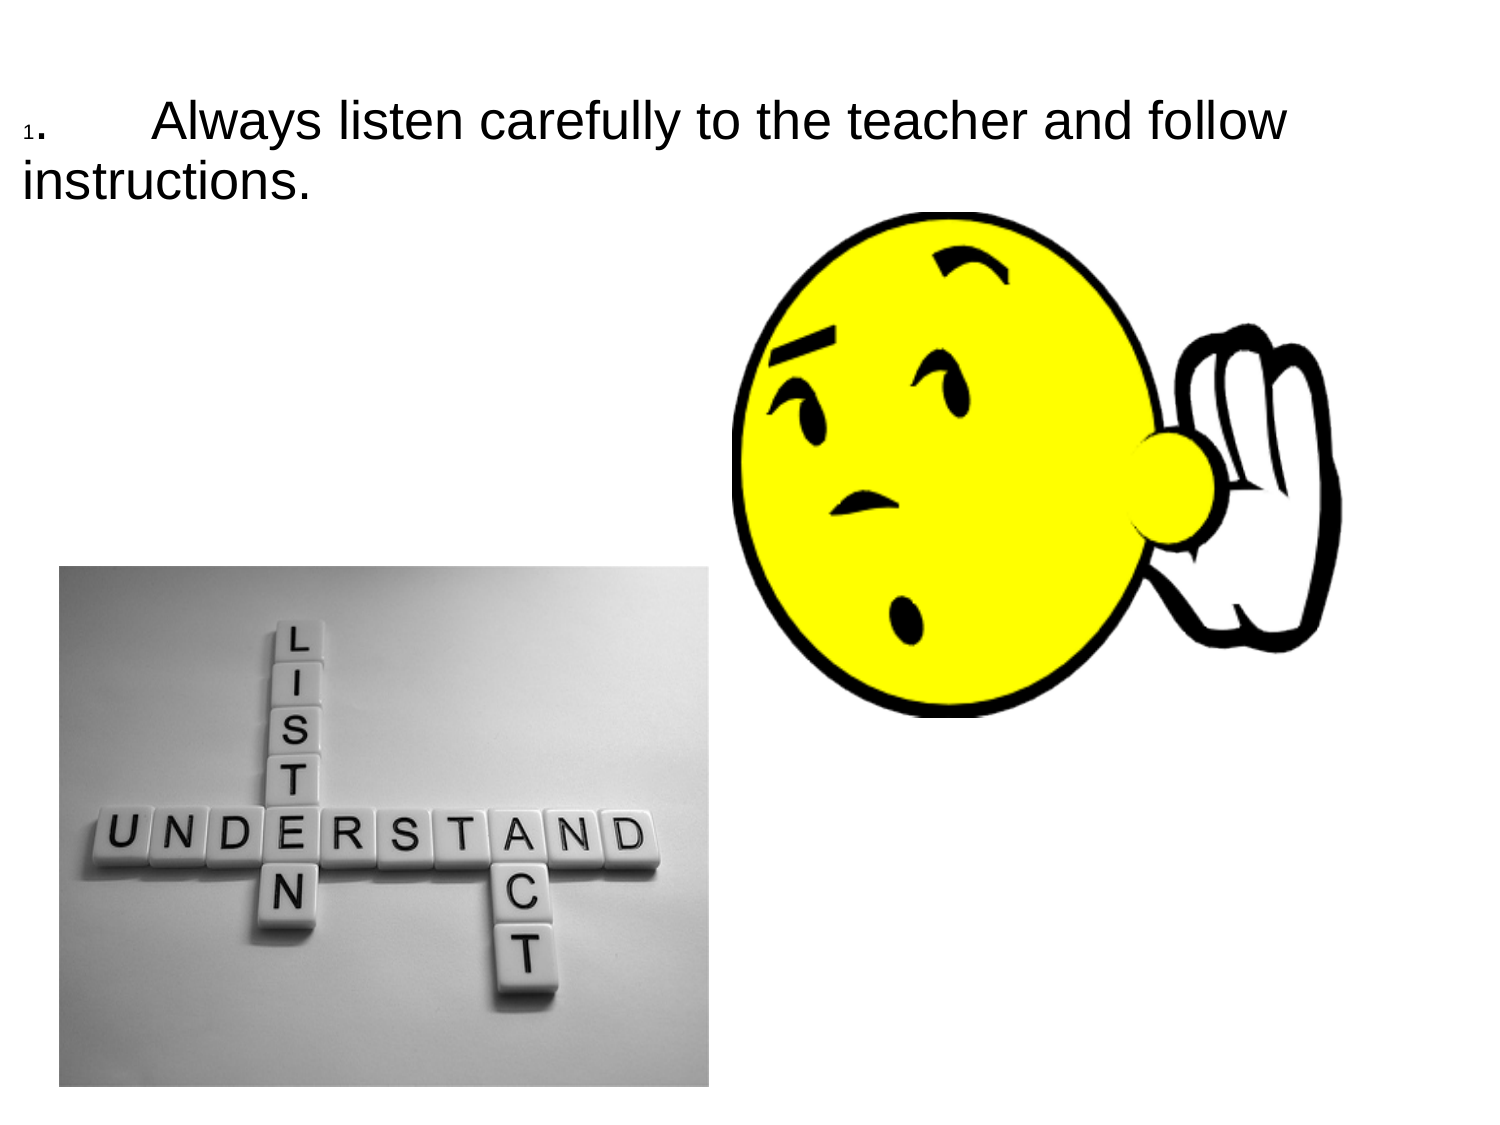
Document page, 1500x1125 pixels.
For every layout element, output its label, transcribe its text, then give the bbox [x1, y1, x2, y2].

picture [59, 566, 709, 1087]
text_box 1. Always listen carefully to the teacher and follow instructions. [8, 82, 1500, 1099]
picture [732, 212, 1353, 718]
